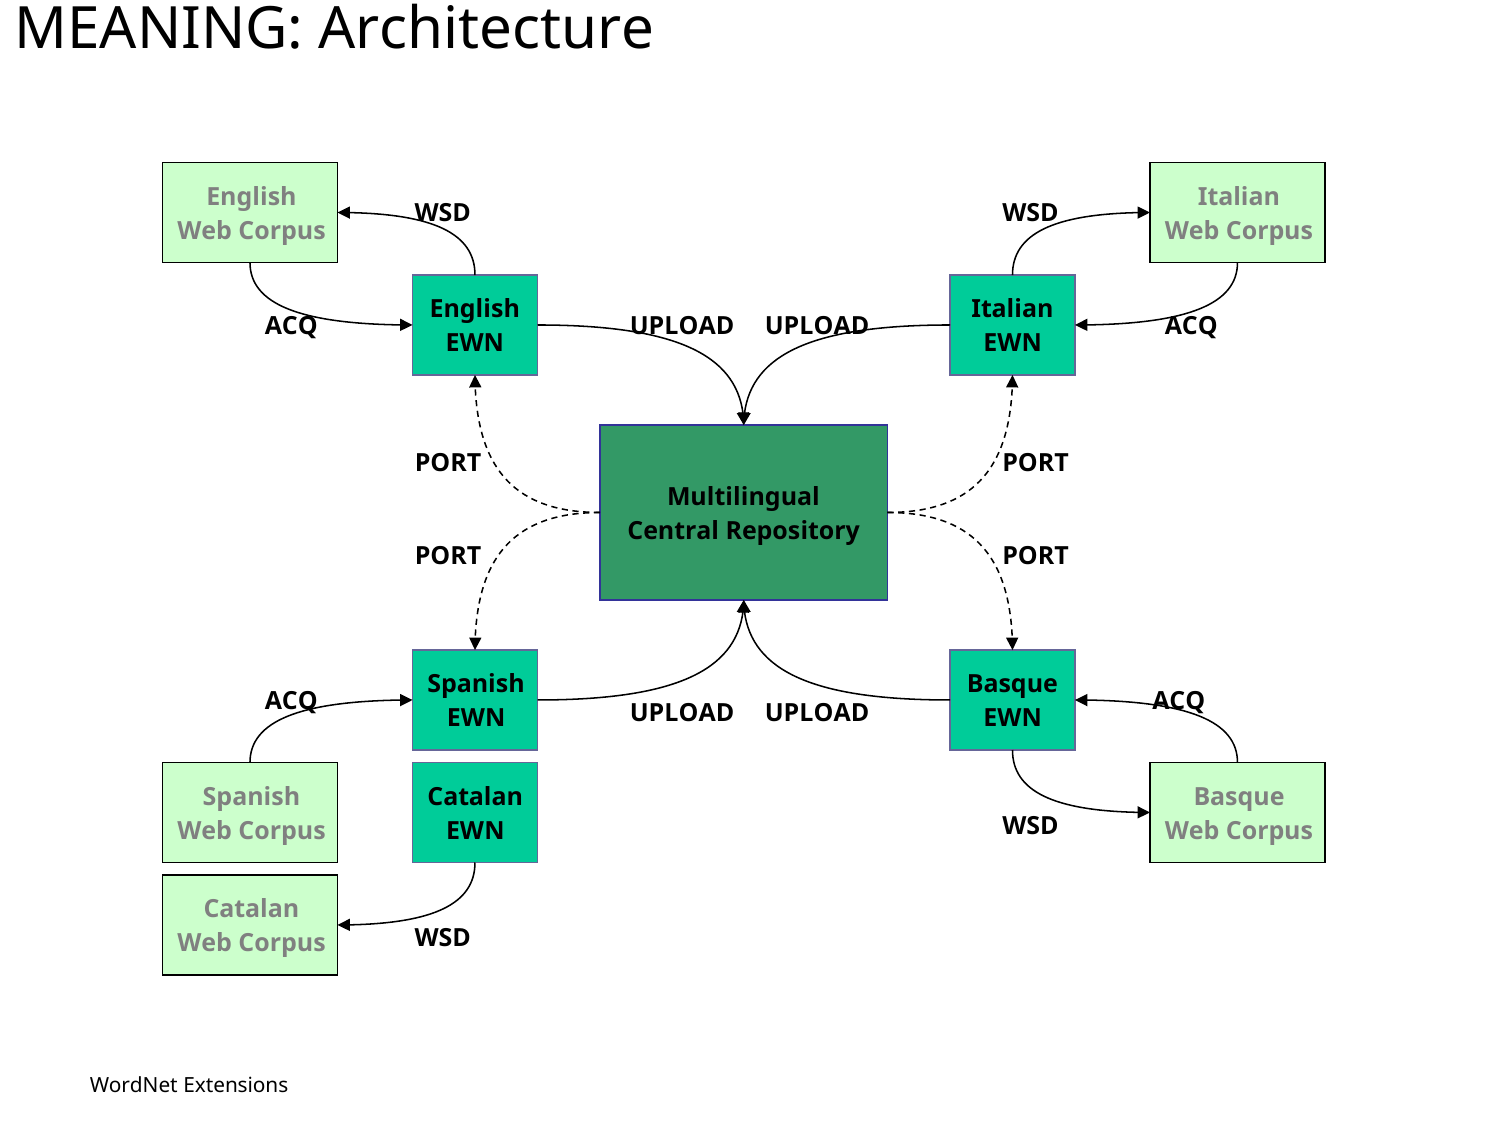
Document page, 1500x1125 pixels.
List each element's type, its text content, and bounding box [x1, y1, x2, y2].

text_box UPLOAD [750, 687, 885, 737]
text_box Basque Web Corpus [1149, 762, 1326, 863]
text_box English Web Corpus [162, 162, 338, 263]
text_box Spanish EWN [412, 649, 538, 750]
text_box ACQ [249, 674, 333, 725]
text_box UPLOAD [750, 299, 885, 350]
text_box Catalan Web Corpus [162, 874, 338, 975]
text_box ACQ [249, 299, 333, 350]
text_box PORT [987, 529, 1084, 580]
text_box Italian Web Corpus [1149, 162, 1326, 263]
text_box PORT [399, 529, 497, 580]
text_box WSD [987, 799, 1074, 850]
text_box Multilingual Central Repository [600, 424, 888, 600]
text_box Basque EWN [950, 649, 1075, 750]
text_box ACQ [1149, 299, 1233, 350]
text_box Catalan EWN [412, 762, 538, 863]
text_box English EWN [412, 274, 538, 375]
text_box UPLOAD [615, 299, 750, 350]
title MEANING: Architecture [0, 0, 1500, 70]
text_box Spanish Web Corpus [162, 762, 338, 863]
text_box PORT [399, 437, 497, 487]
text_box PORT [987, 437, 1084, 487]
text_box Italian EWN [950, 274, 1075, 375]
text_box UPLOAD [615, 687, 750, 737]
text_box WSD [987, 187, 1074, 237]
text_box WSD [399, 912, 487, 962]
text_box WSD [399, 187, 487, 237]
text_box ACQ [1137, 674, 1221, 725]
